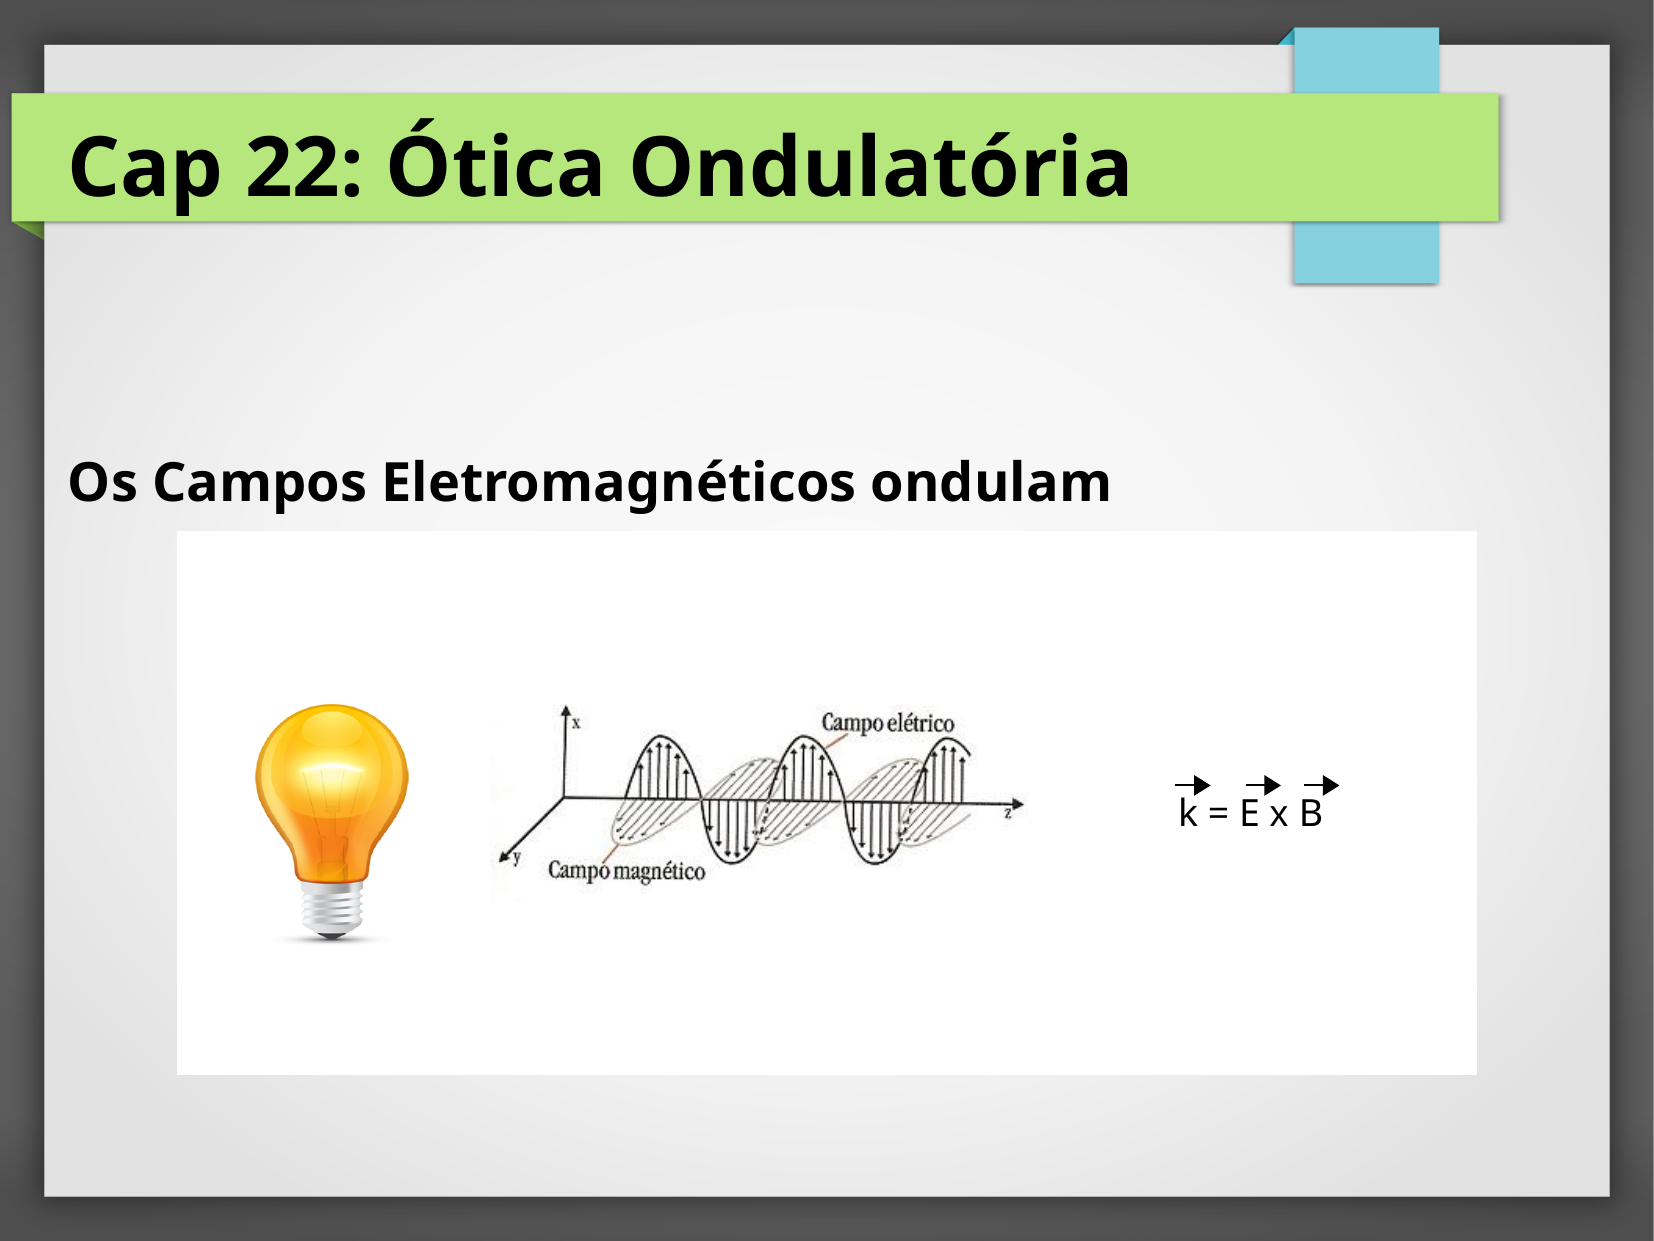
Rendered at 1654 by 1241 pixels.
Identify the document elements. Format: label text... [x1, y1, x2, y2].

text_box k = E x B [1163, 779, 1349, 840]
text_box Cap 22: Ótica Ondulatória Os Campos Eletromagnéticos ondulam [53, 100, 1607, 1193]
picture [0, 0, 1654, 1241]
